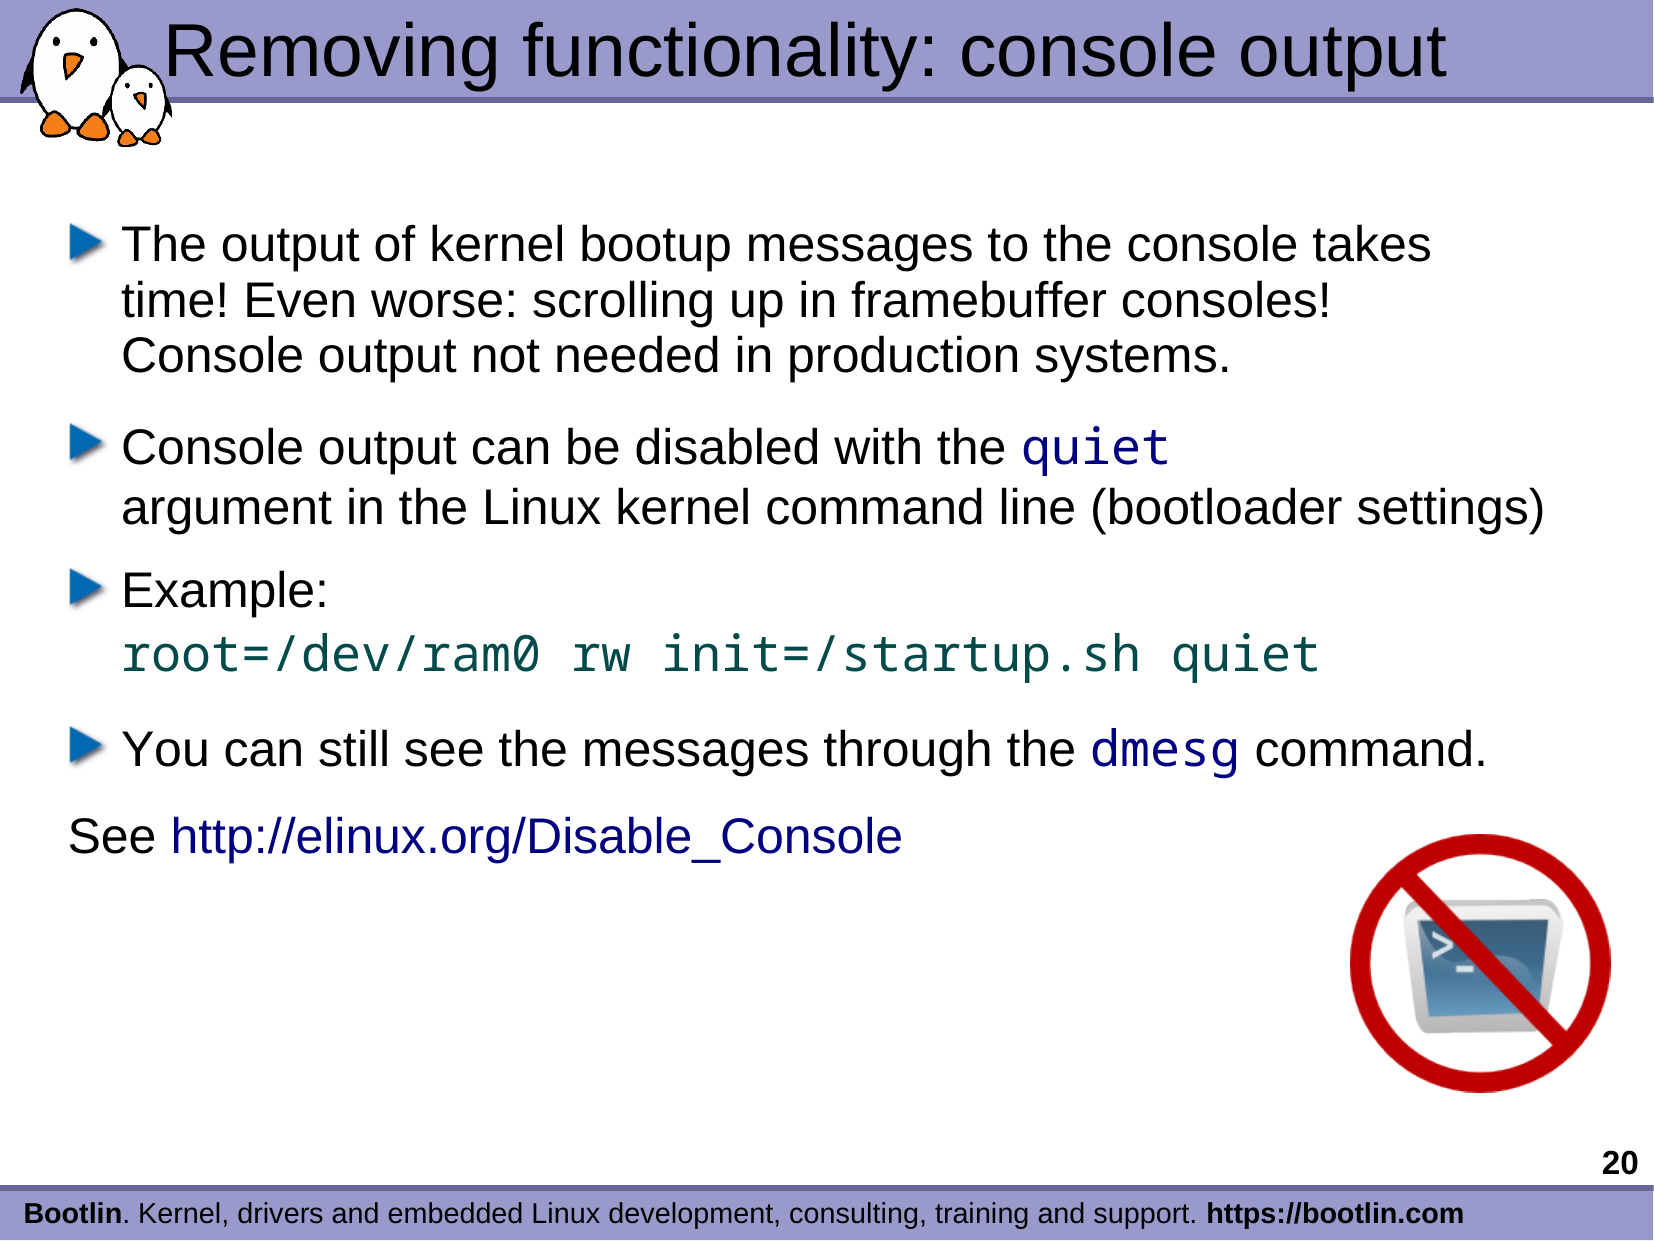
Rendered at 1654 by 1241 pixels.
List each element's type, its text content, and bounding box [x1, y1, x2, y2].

title Removing functionality: console output [60, 0, 1551, 100]
list The output of kernel bootup messages to the console takes time! Even worse: scrolling up in framebuffer consoles! Console output not needed in production systems. Console output can be disabled with the quiet argument in the Linux kernel command line (bootloader settings) Example: root=/dev/ram0 rw init=/startup.sh quiet You can still see the messages through the dmesg command. See http://elinux.org/Disable_Console [50, 216, 1555, 1066]
picture [20, 8, 172, 147]
picture [1350, 834, 1611, 1093]
